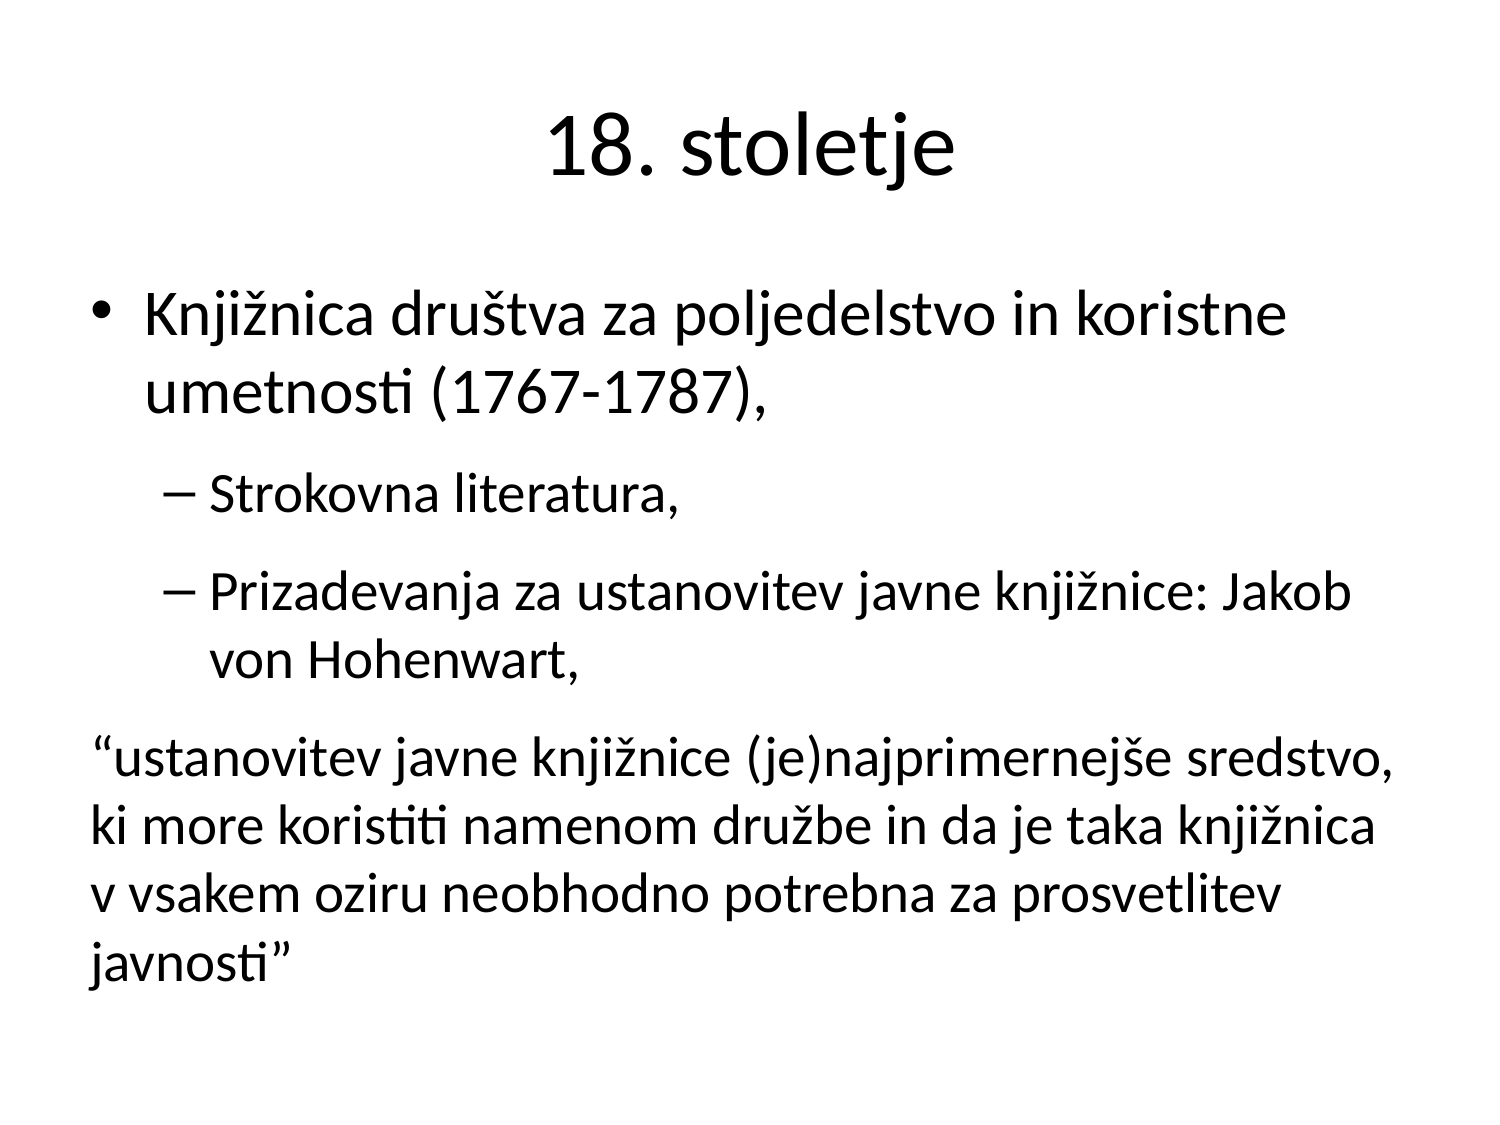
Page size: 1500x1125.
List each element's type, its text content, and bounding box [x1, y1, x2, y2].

list Knjižnica društva za poljedelstvo in koristne umetnosti (1767-1787), Strokovna literatura, Prizadevanja za ustanovitev javne knjižnice: Jakob von Hohenwart, “ustanovitev javne knjižnice (je)najprimernejše sredstvo, ki more koristiti namenom družbe in da je taka knjižnica v vsakem oziru neobhodno potrebna za prosvetlitev javnosti” [75, 262, 1425, 1005]
title 18. stoletje [75, 45, 1425, 233]
